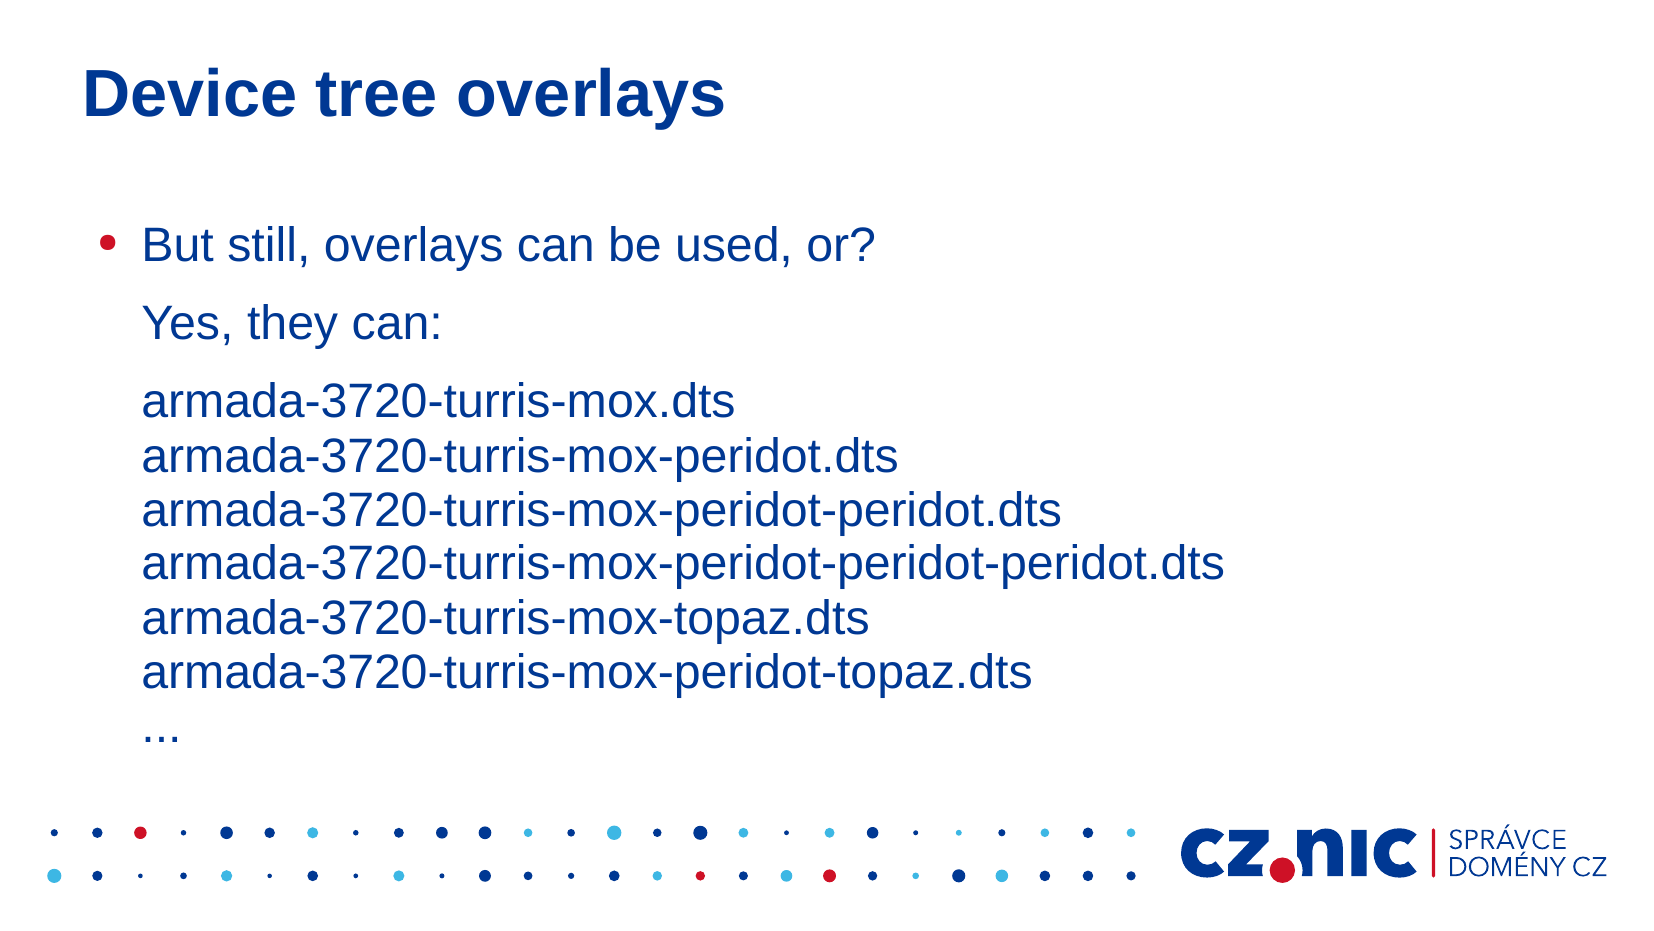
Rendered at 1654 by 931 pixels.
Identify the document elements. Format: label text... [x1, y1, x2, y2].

list But still, overlays can be used, or? Yes, they can: armada-3720-turris-mox.dts armada-3720-turris-mox-peridot.dts armada-3720-turris-mox-peridot-peridot.dts armada-3720-turris-mox-peridot-peridot-peridot.dts armada-3720-turris-mox-topaz.dts armada-3720-turris-mox-peridot-topaz.dts ... [82, 217, 1571, 758]
title Device tree overlays [82, 53, 1571, 133]
